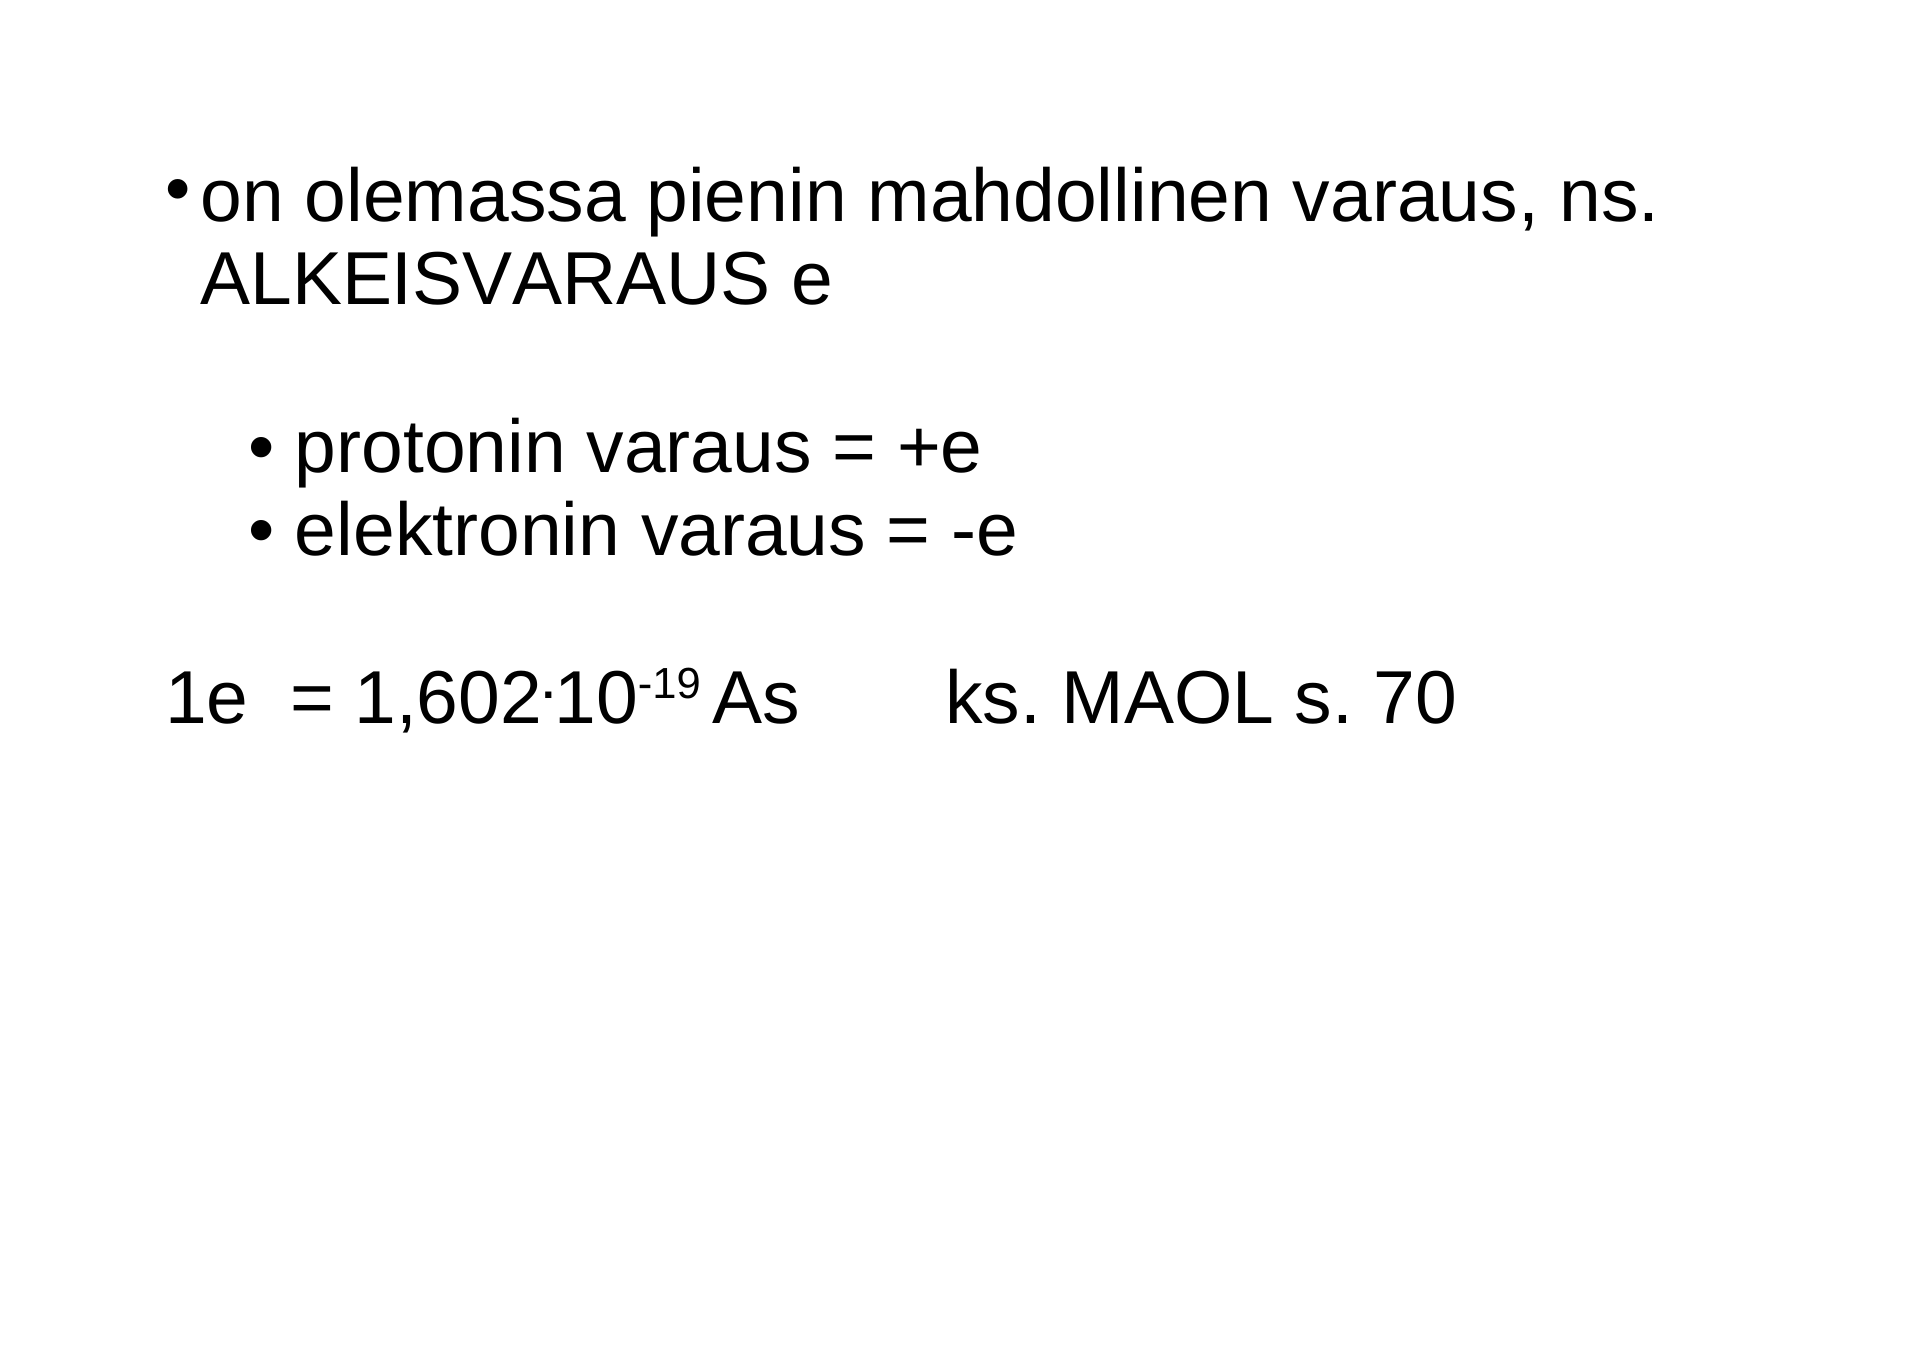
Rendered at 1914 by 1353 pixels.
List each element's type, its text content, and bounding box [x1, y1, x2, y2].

text_box on olemassa pienin mahdollinen varaus, ns. ALKEISVARAUS e • protonin varaus = +e • elektronin varaus = -e 1e = 1,602.10-19 As ks. MAOL s. 70 [150, 141, 1901, 888]
